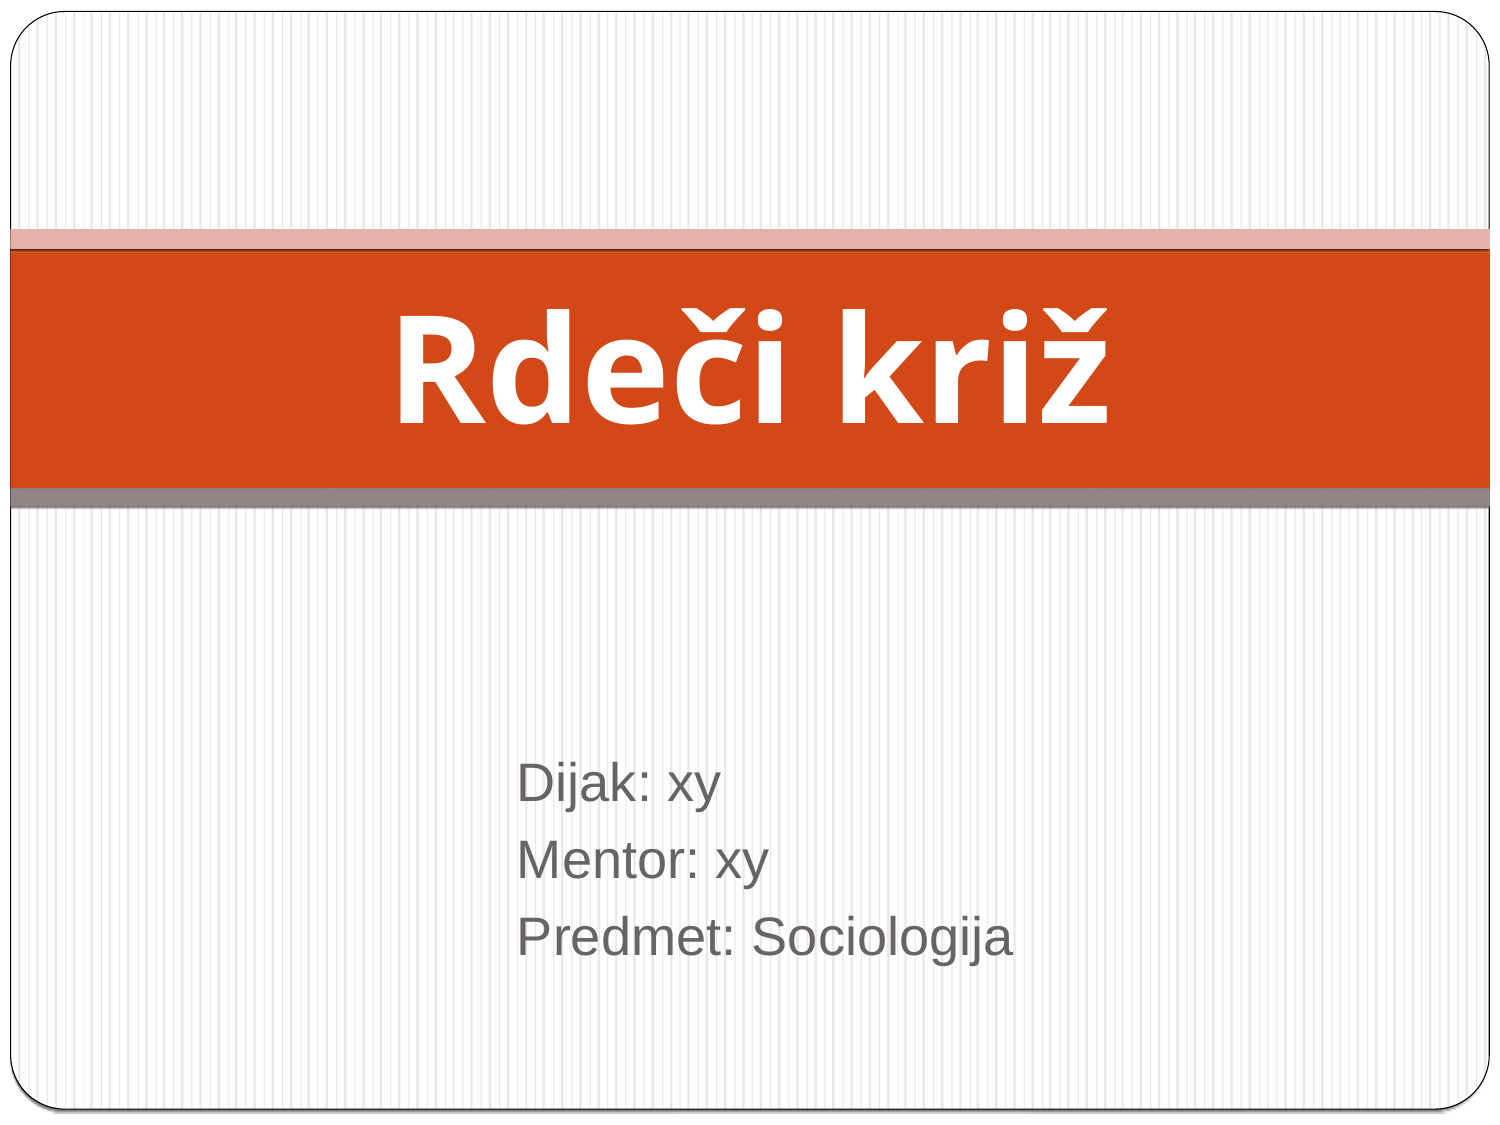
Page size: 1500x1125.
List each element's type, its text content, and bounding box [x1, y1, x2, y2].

title Rdeči križ [75, 247, 1425, 489]
picture [12, 12, 1488, 229]
picture [12, 510, 1488, 1108]
subtitle Dijak: xy Mentor: xy Predmet: Sociologija [501, 739, 1459, 1035]
